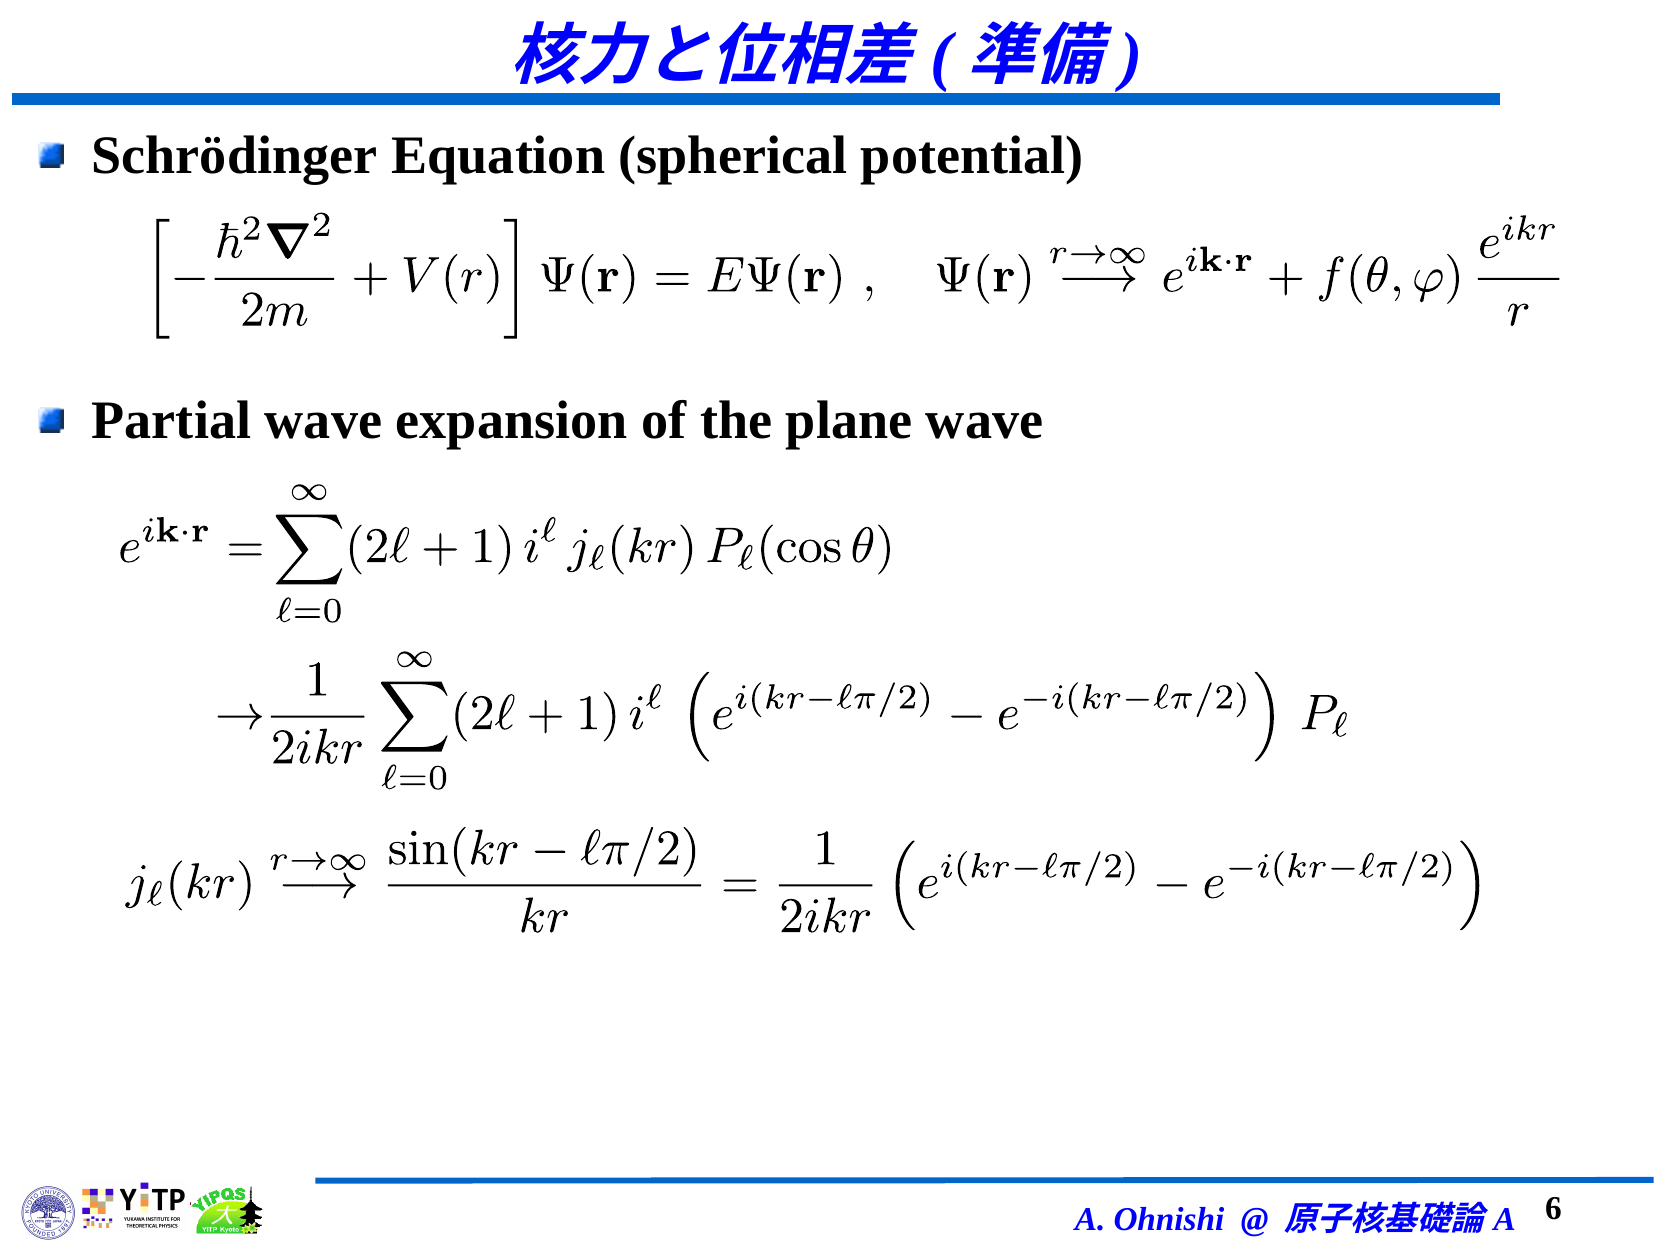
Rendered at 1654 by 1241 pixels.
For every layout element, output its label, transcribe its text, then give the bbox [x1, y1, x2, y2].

picture [20, 1185, 76, 1241]
list Schrödinger Equation (spherical potential) Partial wave expansion of the plane wave [20, 124, 1621, 1137]
title 核力と位相差(準備) [0, 0, 1654, 99]
text_box [143, 212, 1560, 339]
text_box [118, 484, 1349, 790]
text_box [125, 826, 1489, 933]
picture [77, 1179, 263, 1234]
